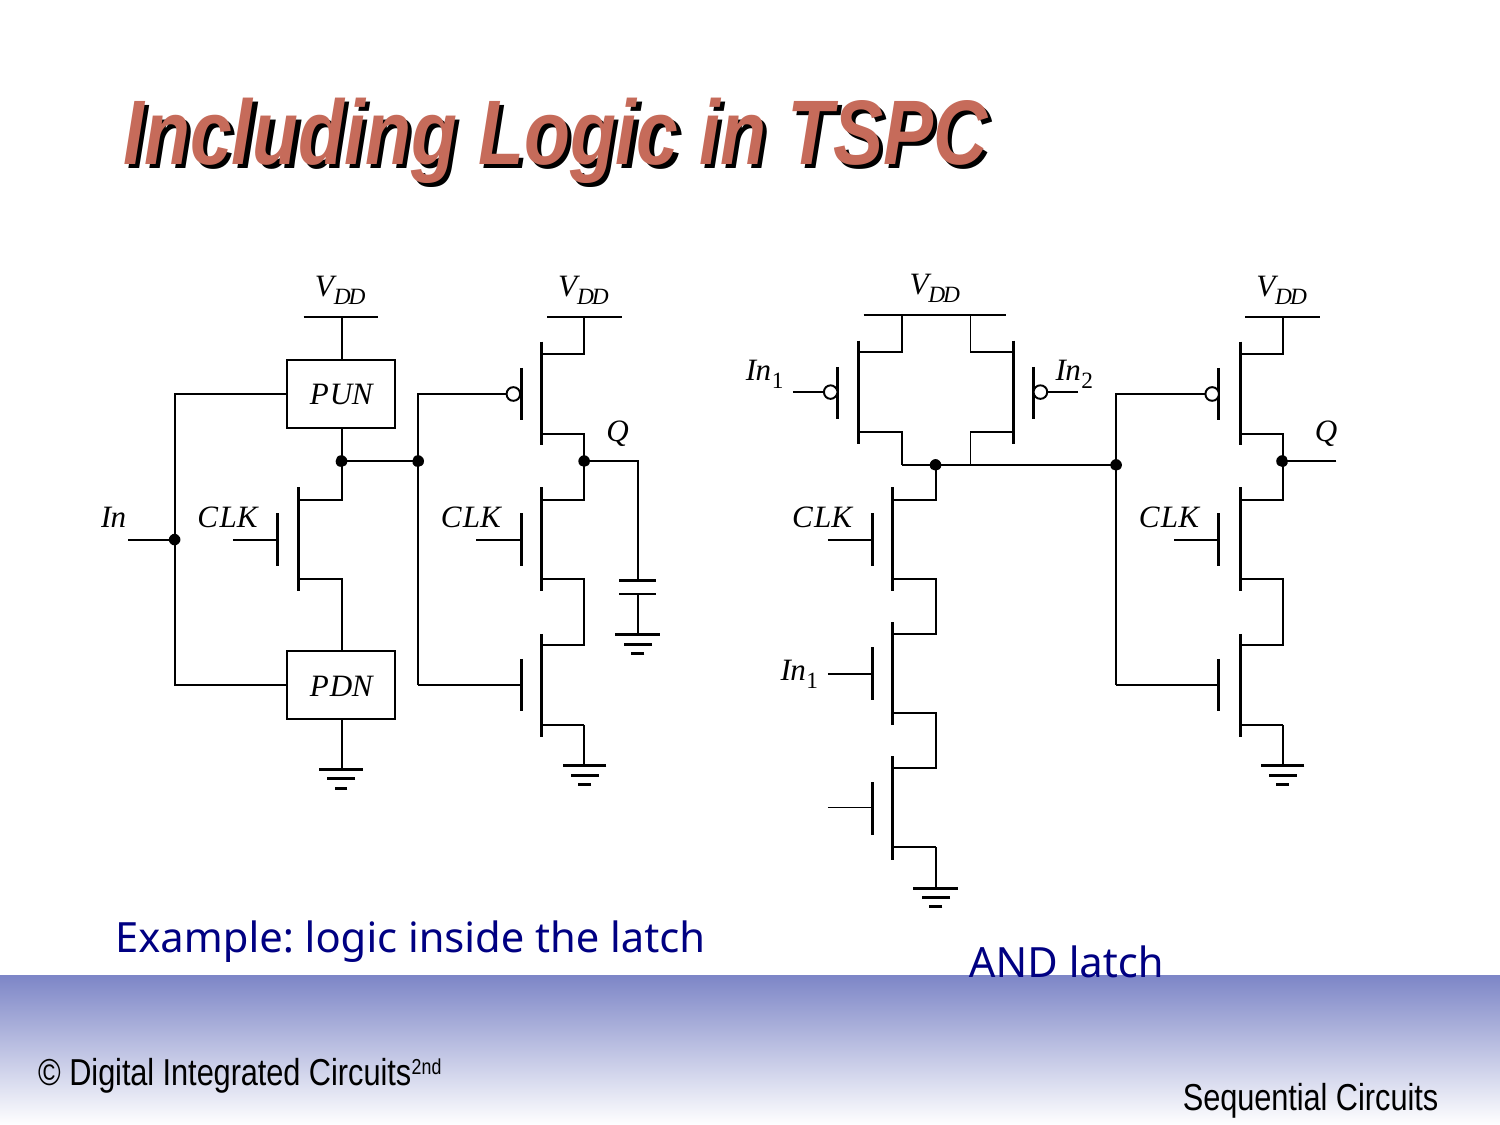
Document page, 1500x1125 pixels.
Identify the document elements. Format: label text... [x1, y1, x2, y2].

title Including Logic in TSPC [108, 65, 1384, 190]
text_box Example: logic inside the latch [100, 903, 721, 969]
text_box AND latch [954, 928, 1179, 994]
picture [101, 265, 1340, 910]
